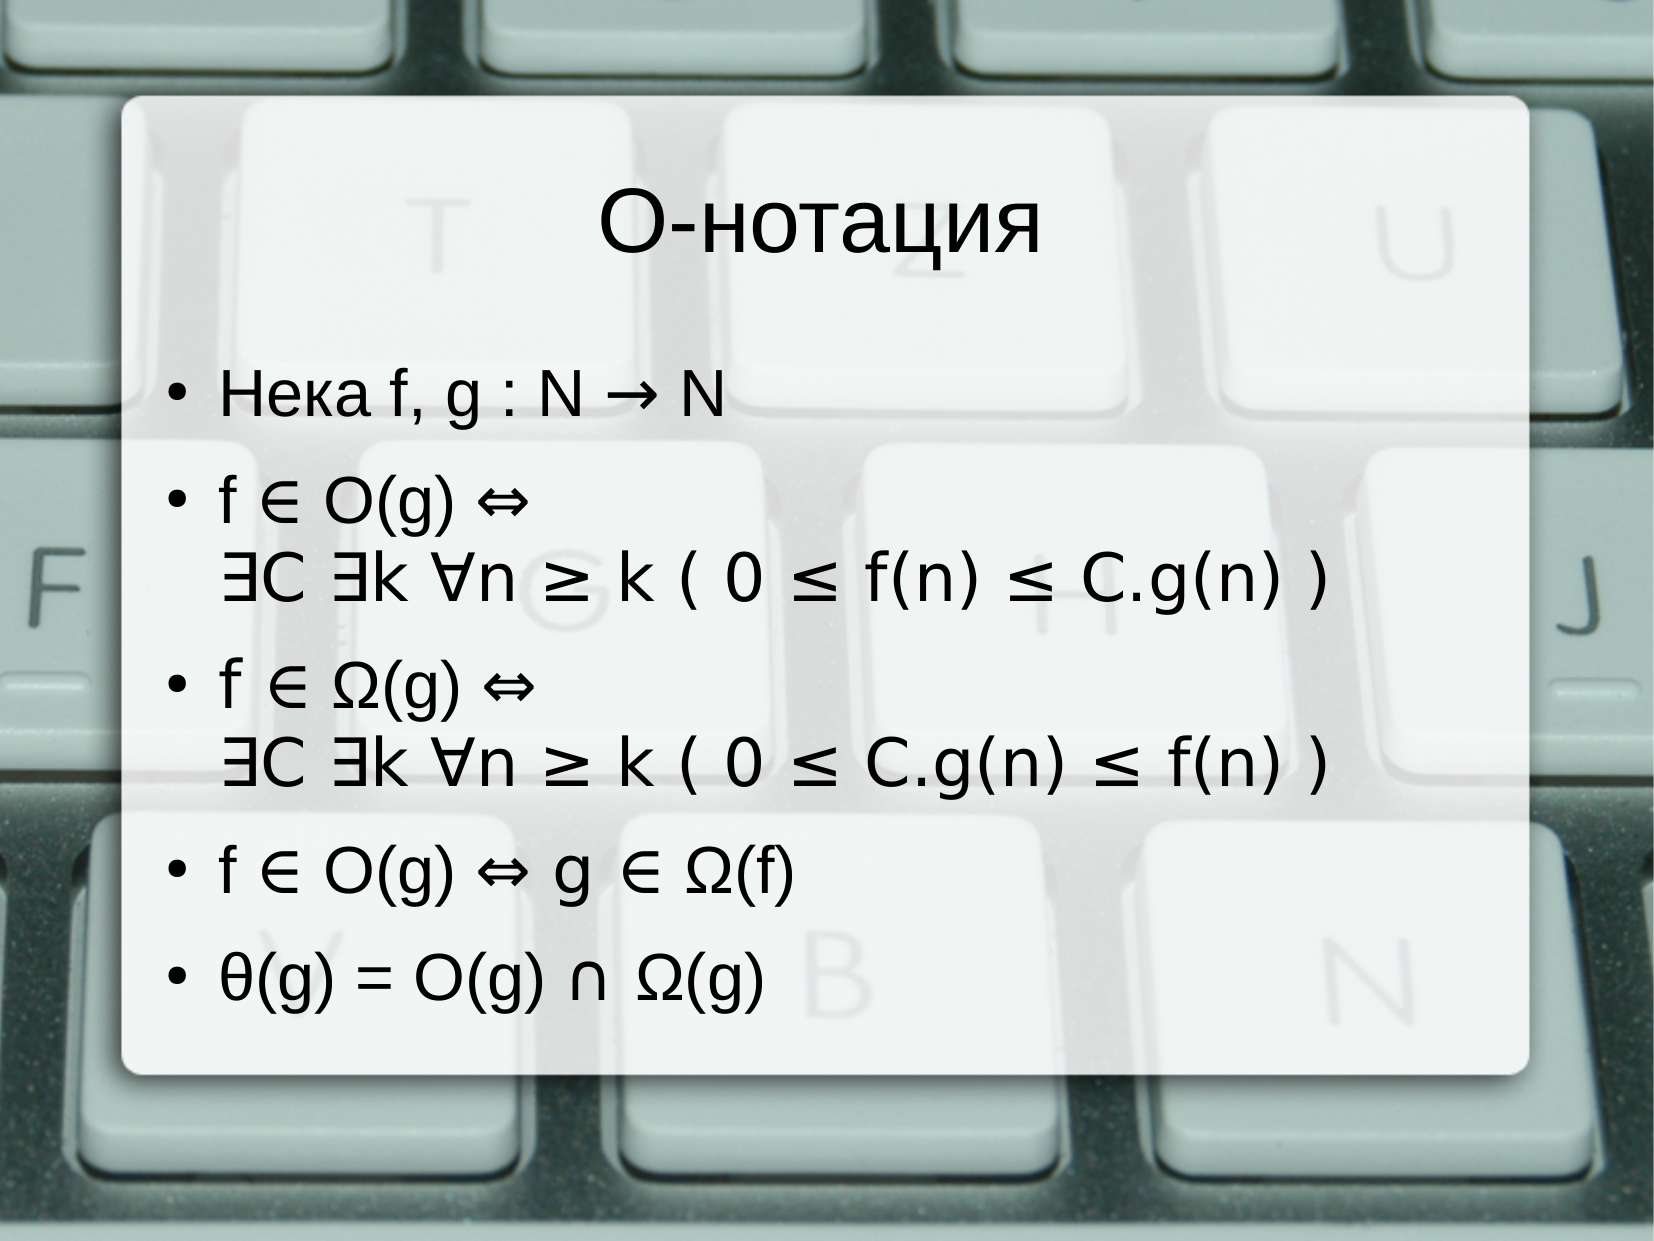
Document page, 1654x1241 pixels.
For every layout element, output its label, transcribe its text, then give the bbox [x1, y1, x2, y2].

picture [0, 0, 1654, 1241]
list Нека f, g : N → N f ∈ O(g) ⇔ ∃C ∃k ∀n ≥ k ( 0 ≤ f(n) ≤ C.g(n) ) f ∈ Ω(g) ⇔ ∃C ∃k ∀n ≥ k ( 0 ≤ C.g(n) ≤ f(n) ) f ∈ O(g) ⇔ g ∈ Ω(f) θ(g) = O(g) ∩ Ω(g) [147, 354, 1506, 1074]
title О-нотация [135, 117, 1506, 325]
